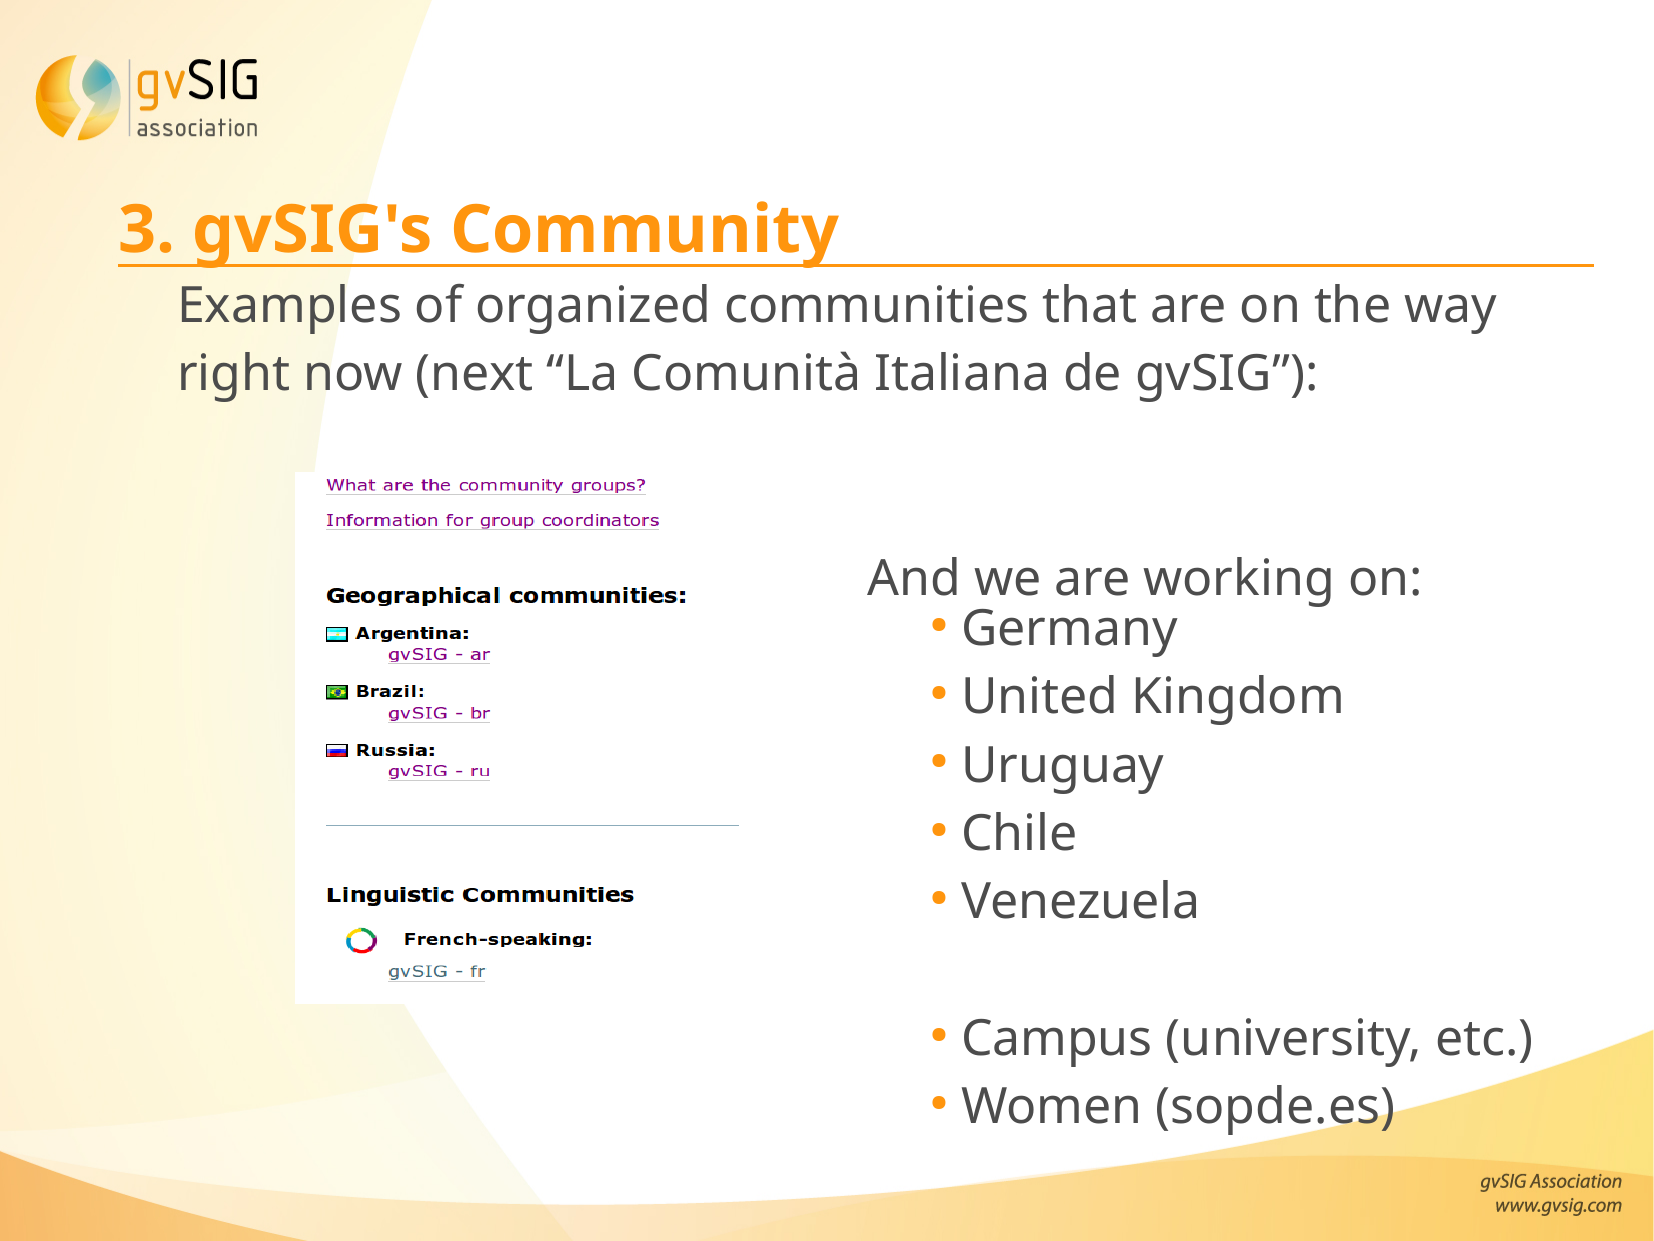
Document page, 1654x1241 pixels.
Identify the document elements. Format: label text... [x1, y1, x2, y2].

picture [0, 0, 1654, 1241]
title Examples of organized communities that are on the way right now (next “La Comunità Italiana de gvSIG”): And we are working on: [177, 293, 1625, 586]
text_box Germany United Kingdom Uruguay Chile Venezuela Campus (university, etc.) Women (sopde.es) [915, 584, 1625, 1124]
title 3. gvSIG's Community [118, 177, 1607, 276]
